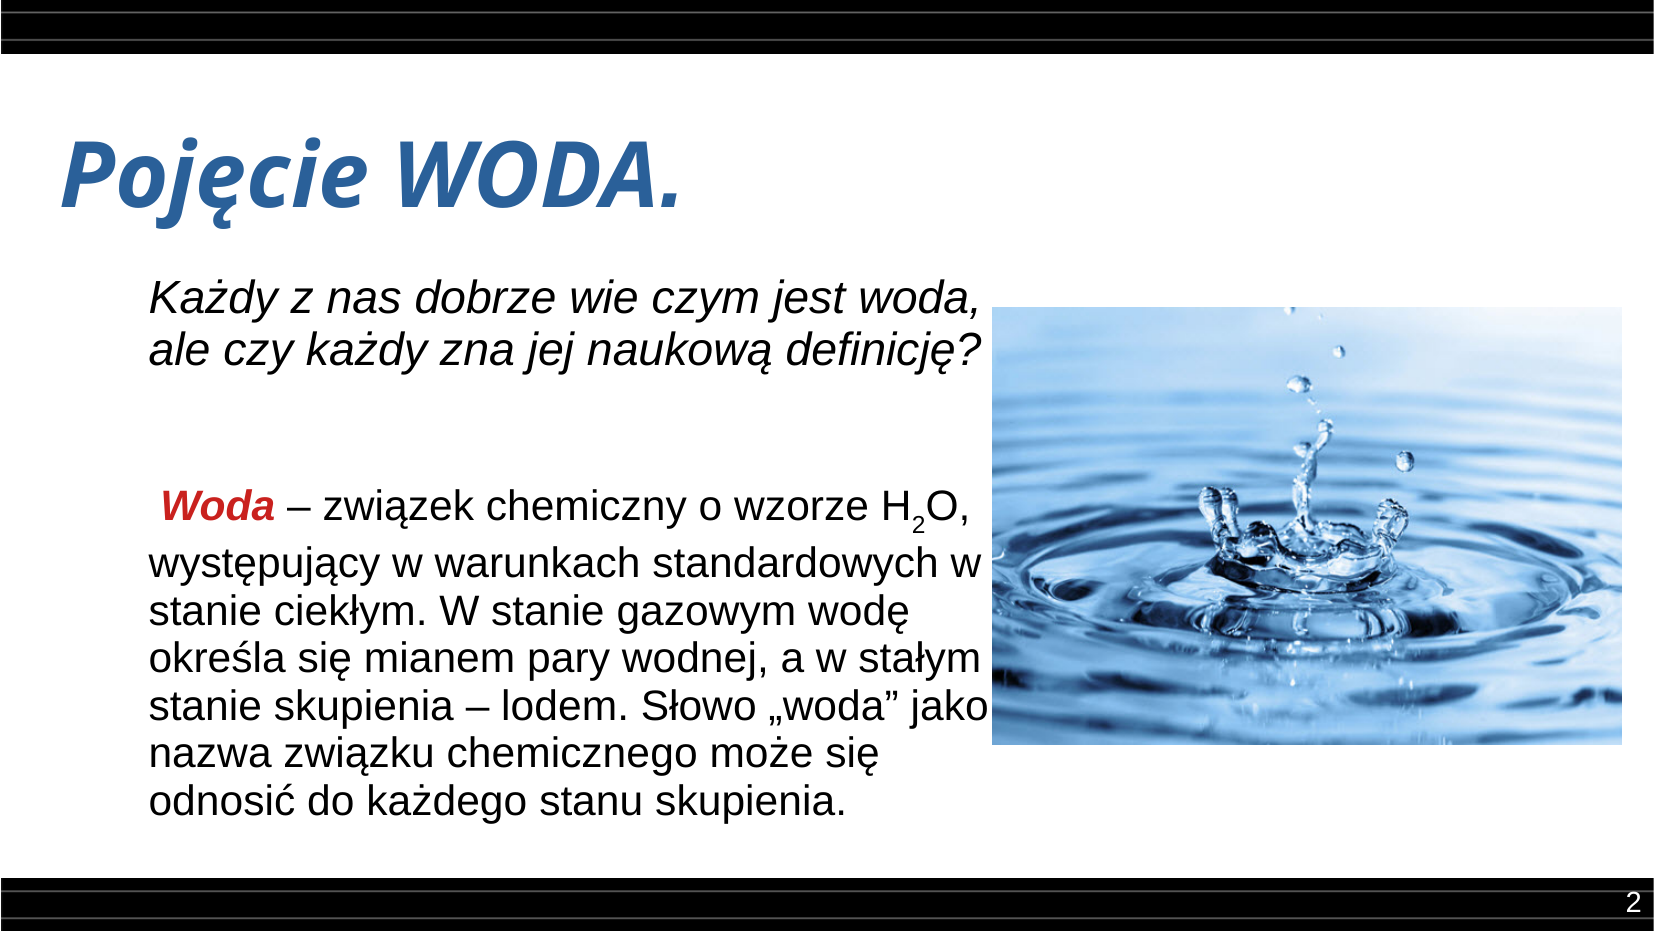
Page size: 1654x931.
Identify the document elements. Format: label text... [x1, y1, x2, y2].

list Każdy z nas dobrze wie czym jest woda, ale czy każdy zna jej naukową definicję? Woda – związek chemiczny o wzorze H2O, występujący w warunkach standardowych w stanie ciekłym. W stanie gazowym wodę określa się mianem pary wodnej, a w stałym stanie skupienia – lodem. Słowo „woda” jako nazwa związku chemicznego może się odnosić do każdego stanu skupienia. [82, 271, 993, 851]
picture [992, 307, 1622, 745]
picture [1, 0, 1654, 54]
title Pojęcie WODA. [59, 94, 1548, 250]
picture [1, 878, 1654, 931]
